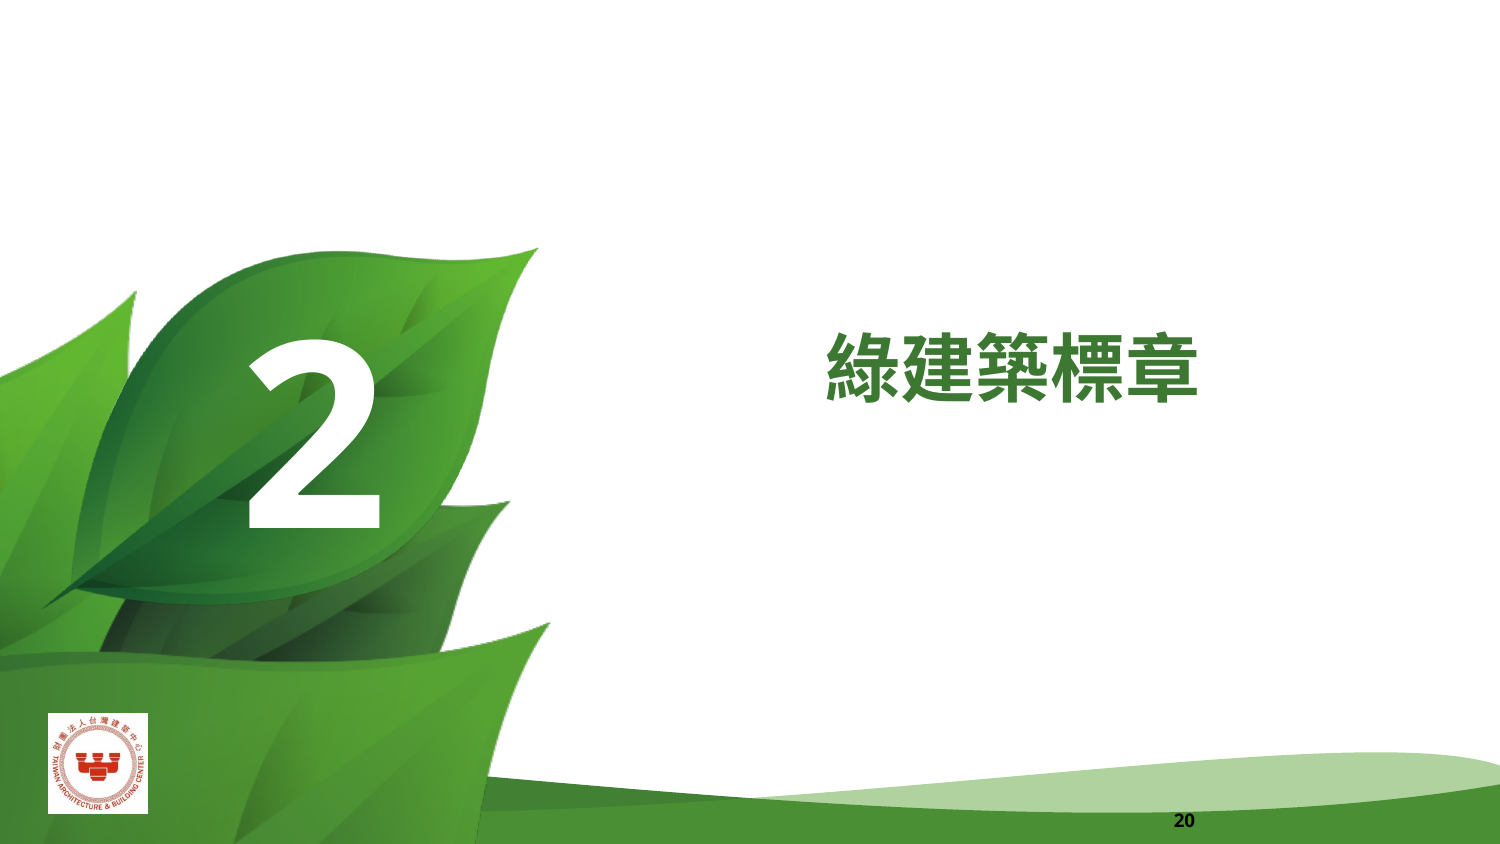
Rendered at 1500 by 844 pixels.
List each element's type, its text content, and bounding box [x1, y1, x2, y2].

text_box [595, 752, 1500, 844]
text_box 綠建築標章 [568, 315, 1457, 418]
text_box 2 [224, 260, 387, 592]
text_box 20 [1162, 798, 1500, 844]
picture [0, 98, 595, 844]
